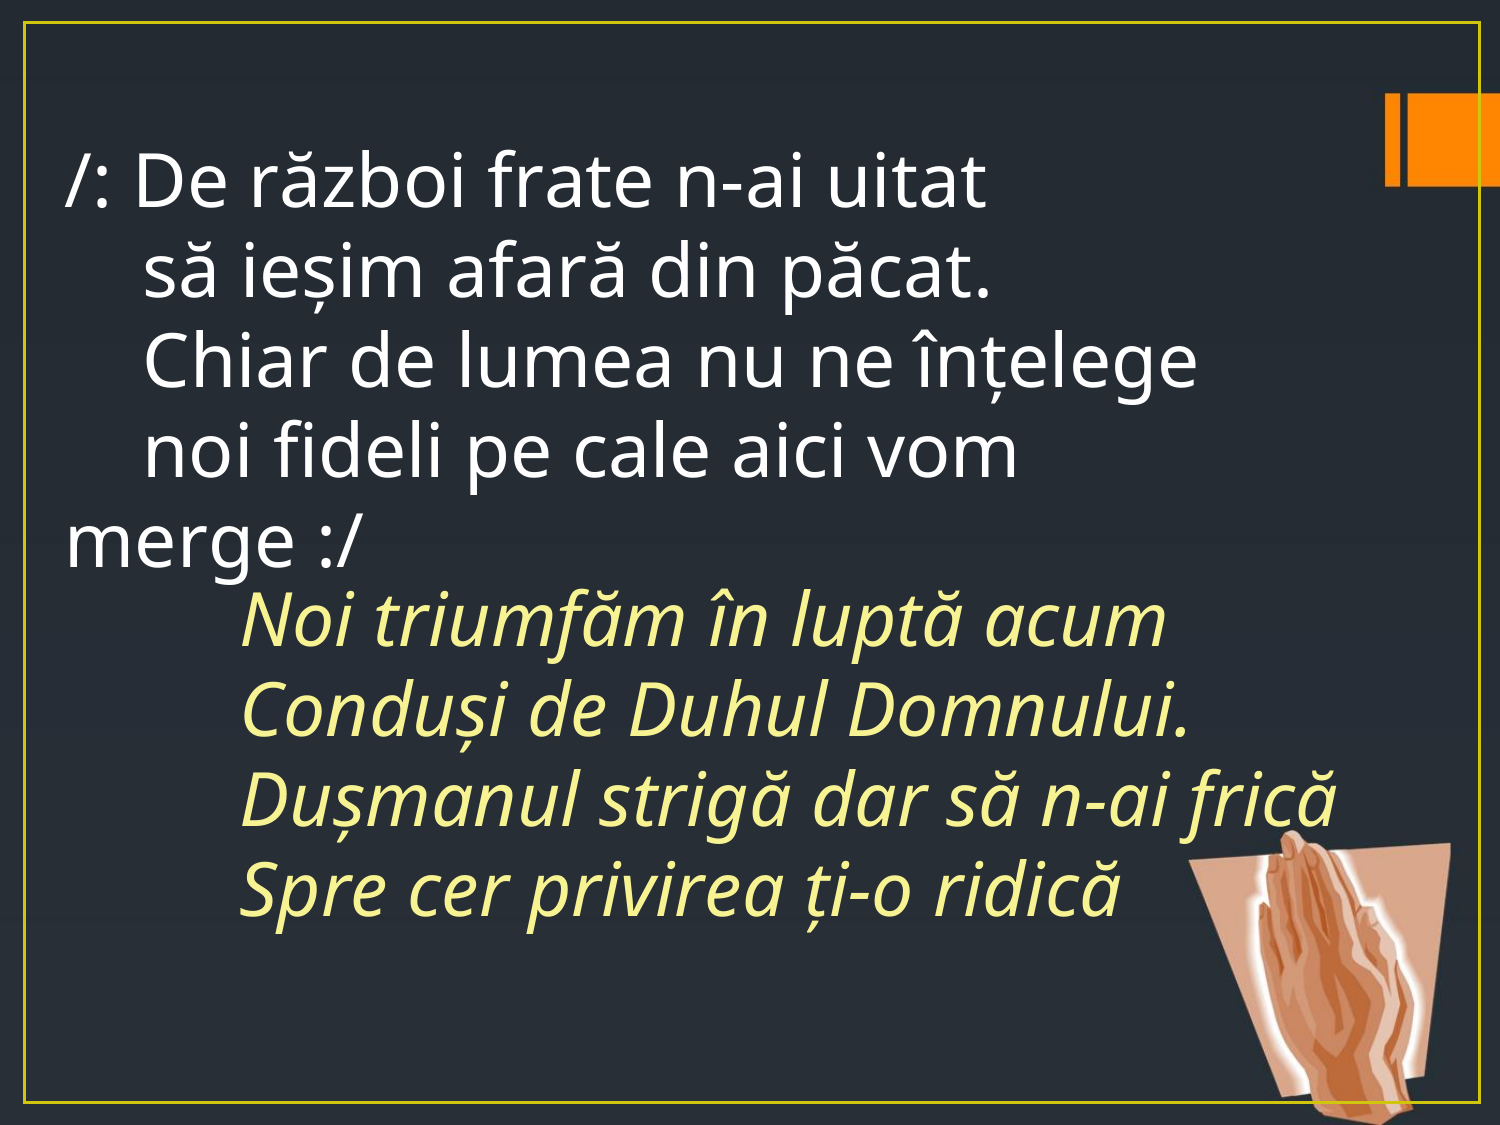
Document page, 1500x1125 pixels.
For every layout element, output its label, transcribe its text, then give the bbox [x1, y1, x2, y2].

picture [0, 0, 1500, 1125]
text_box Noi triumfăm în luptă acum Conduşi de Duhul Domnului. Duşmanul strigă dar să n-ai frică Spre cer privirea ţi-o ridică [225, 563, 1426, 939]
text_box /: De război frate n-ai uitat să ieşim afară din păcat. Chiar de lumea nu ne înţelege noi fideli pe cale aici vom merge :/ [50, 124, 1251, 591]
